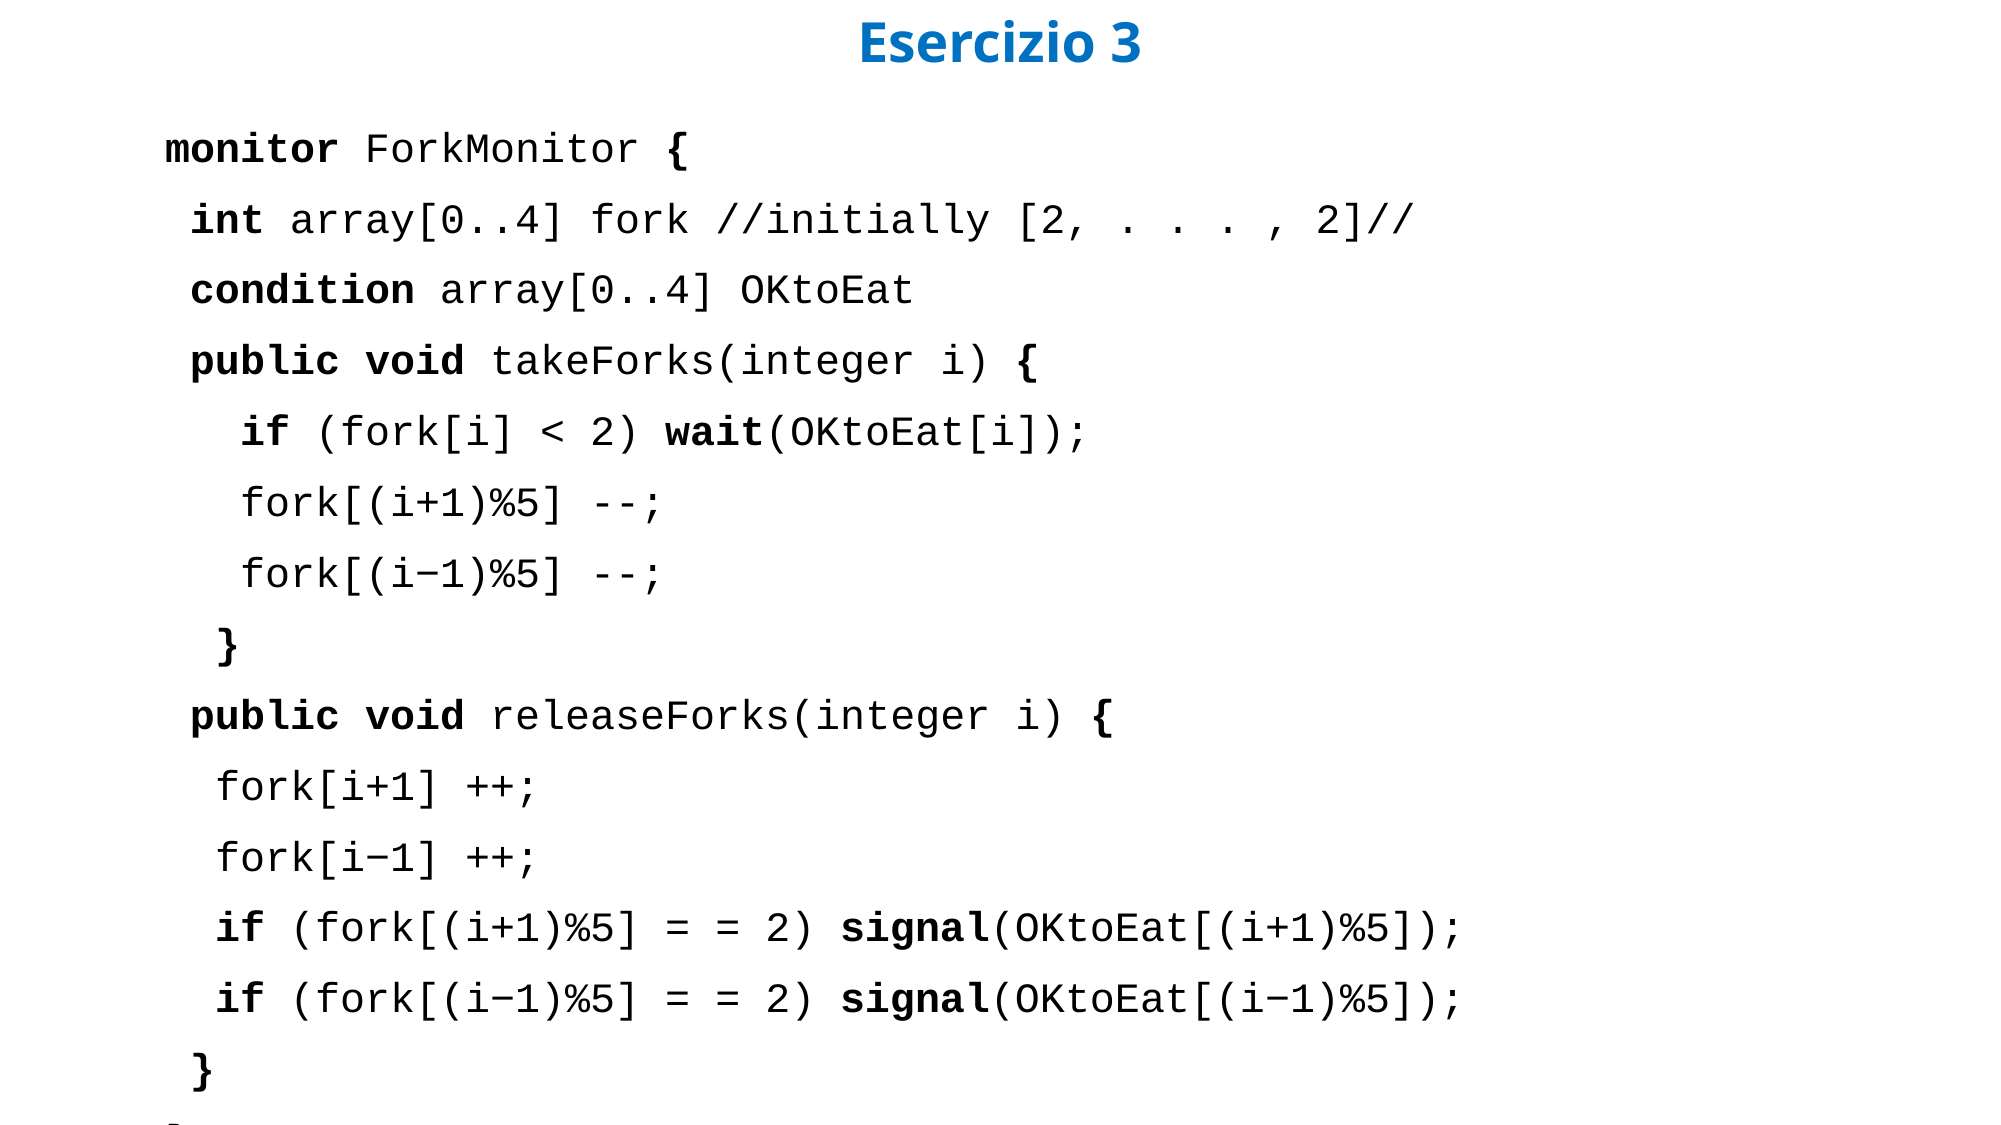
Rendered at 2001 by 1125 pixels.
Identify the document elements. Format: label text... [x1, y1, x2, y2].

list monitor ForkMonitor { int array[0..4] fork //initially [2, . . . , 2]// condition array[0..4] OKtoEat public void takeForks(integer i) { if (fork[i] < 2) wait(OKtoEat[i]); fork[(i+1)%5] --; fork[(i−1)%5] --; } public void releaseForks(integer i) { fork[i+1] ++; fork[i−1] ++; if (fork[(i+1)%5] = = 2) signal(OKtoEat[(i+1)%5]); if (fork[(i−1)%5] = = 2) signal(OKtoEat[(i−1)%5]); } } [150, 113, 1648, 1084]
title Esercizio 3 [137, 0, 1863, 82]
